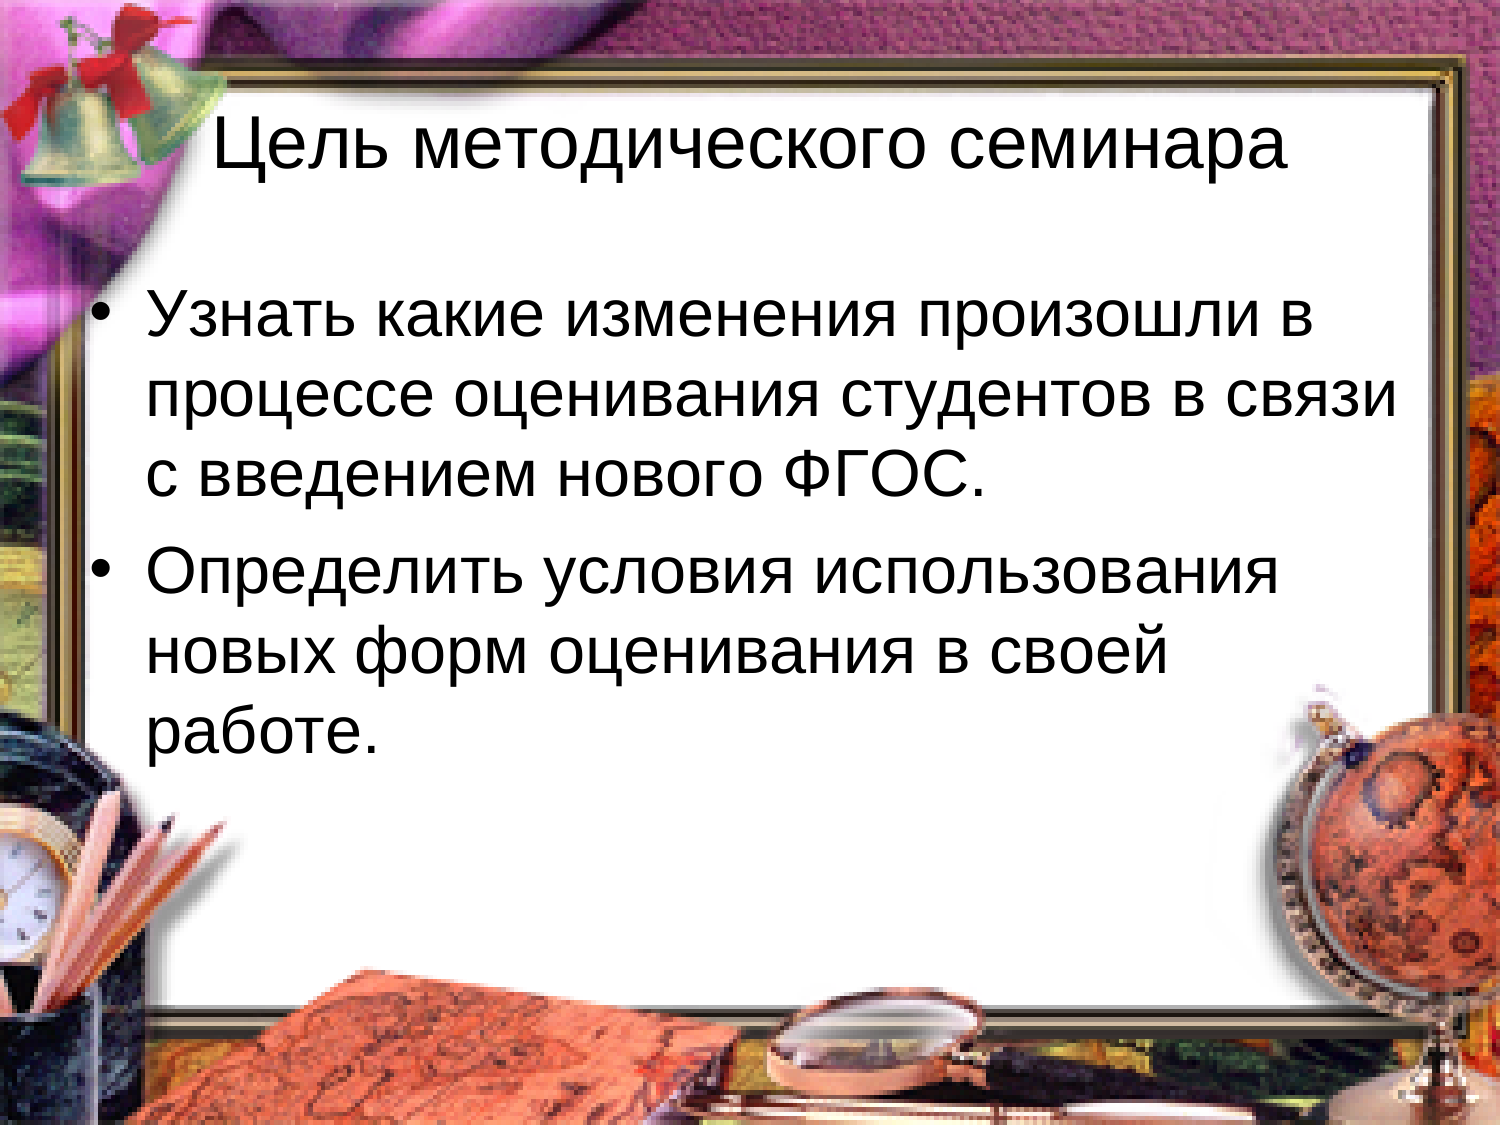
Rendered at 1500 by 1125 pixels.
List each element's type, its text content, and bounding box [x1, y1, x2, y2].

picture [0, 0, 1500, 1125]
text_box Узнать какие изменения произошли в процессе оценивания студентов в связи с введением нового ФГОС. Определить условия использования новых форм оценивания в своей работе. [75, 262, 1426, 1005]
text_box Цель методического семинара [75, 45, 1426, 233]
